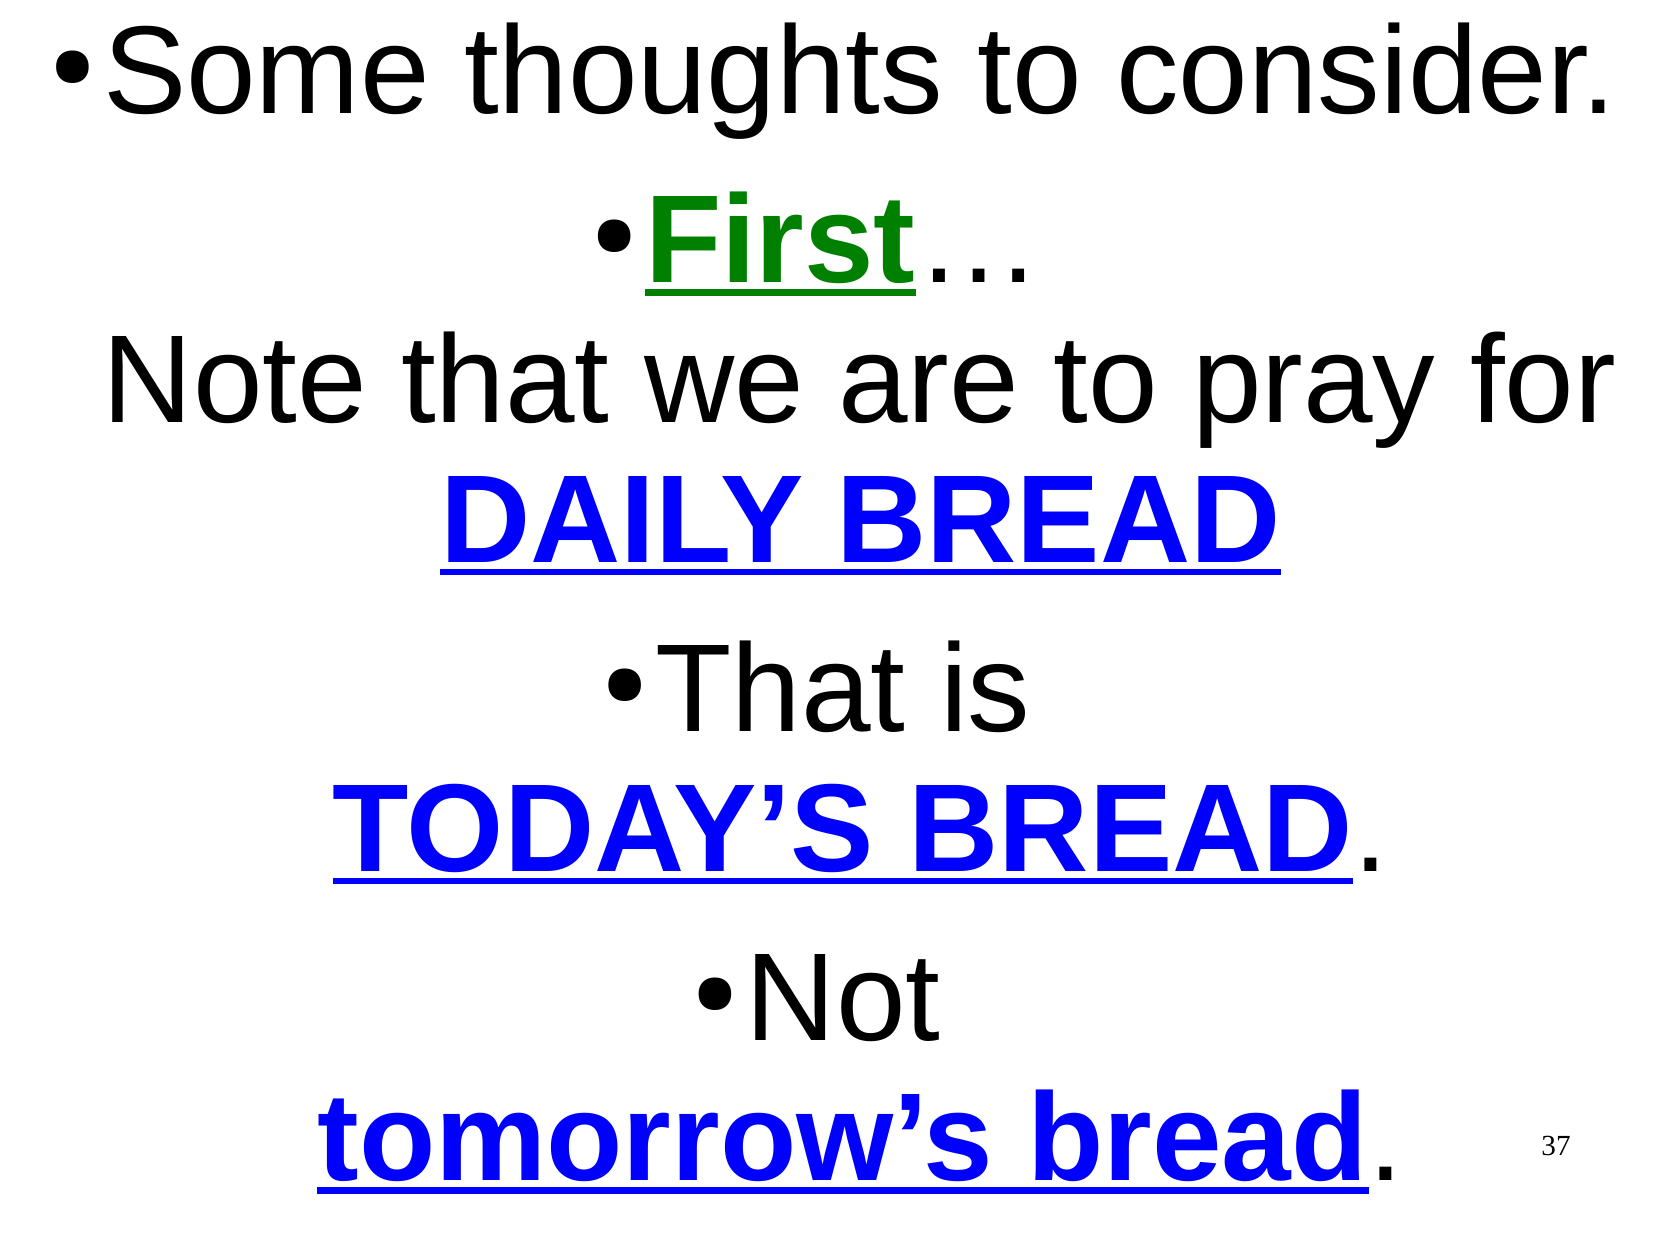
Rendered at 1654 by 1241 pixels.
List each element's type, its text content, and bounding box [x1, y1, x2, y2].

list Some thoughts to consider. First… Note that we are to pray for DAILY BREAD That is TODAY’S BREAD. Not tomorrow’s bread. [0, 0, 1651, 1238]
